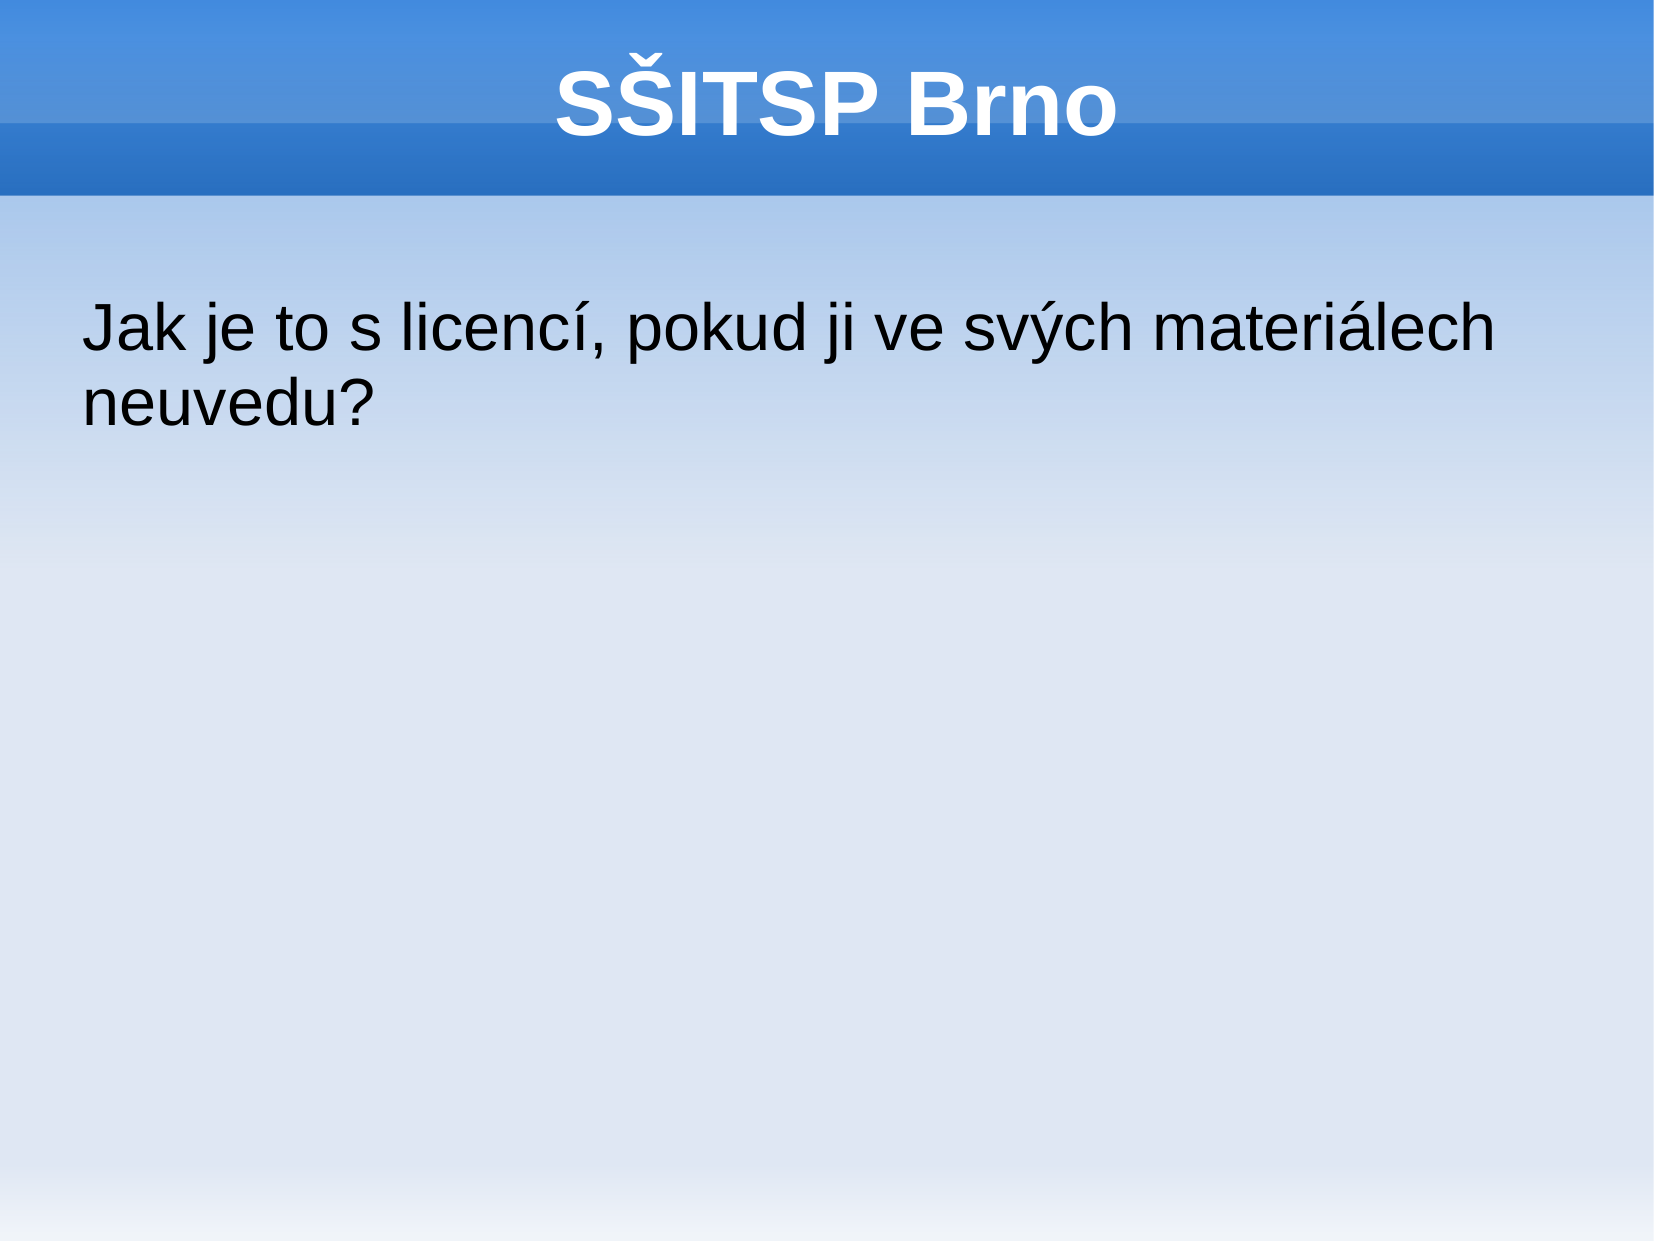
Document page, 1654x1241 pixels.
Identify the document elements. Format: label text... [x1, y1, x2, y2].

title SŠITSP Brno [76, 7, 1565, 200]
picture [0, 0, 1654, 1241]
list Jak je to s licencí, pokud ji ve svých materiálech neuvedu? [82, 290, 1571, 1094]
